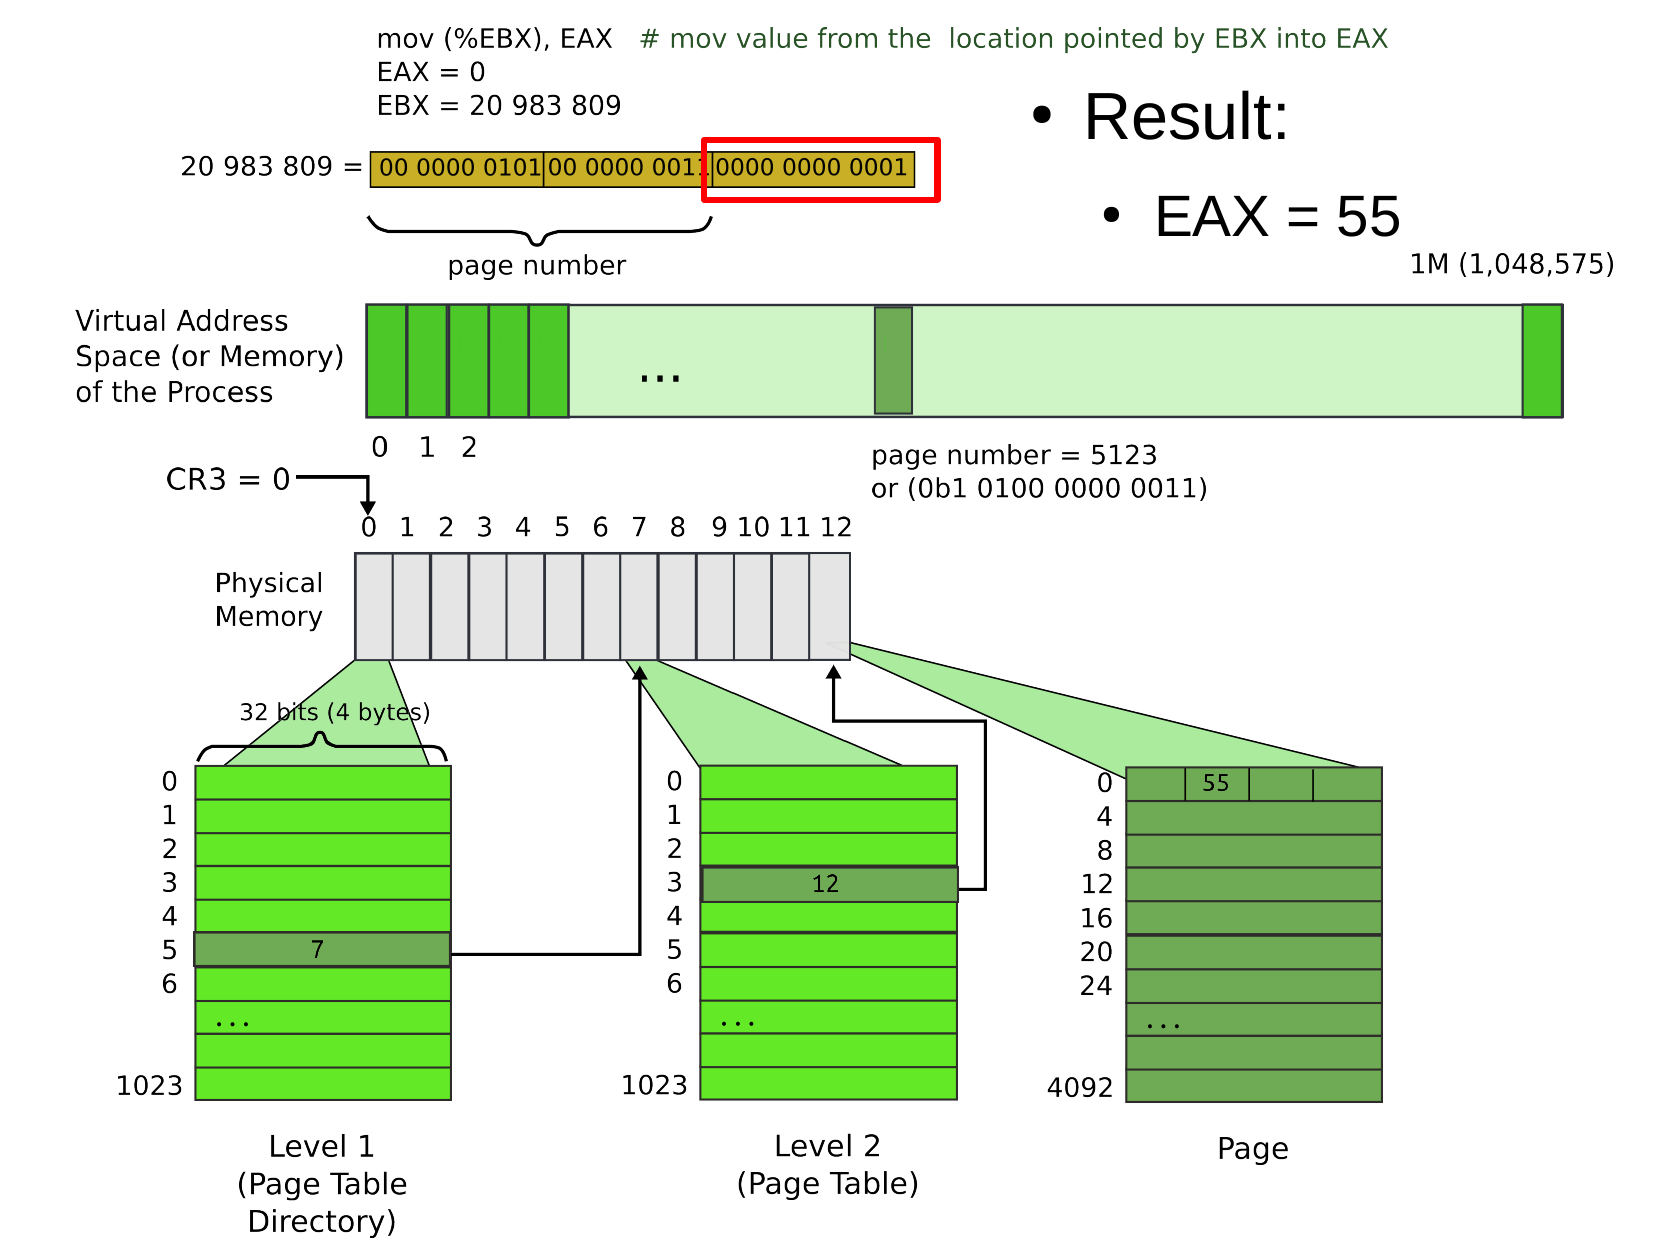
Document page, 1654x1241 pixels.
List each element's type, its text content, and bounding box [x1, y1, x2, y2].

picture [1455, 252, 1613, 277]
picture [75, 298, 1564, 501]
list Result: EAX = 55 [1012, 79, 1455, 277]
picture [366, 215, 713, 280]
picture [118, 475, 1383, 1238]
picture [182, 27, 1388, 188]
picture [707, 143, 934, 188]
picture [167, 467, 289, 490]
